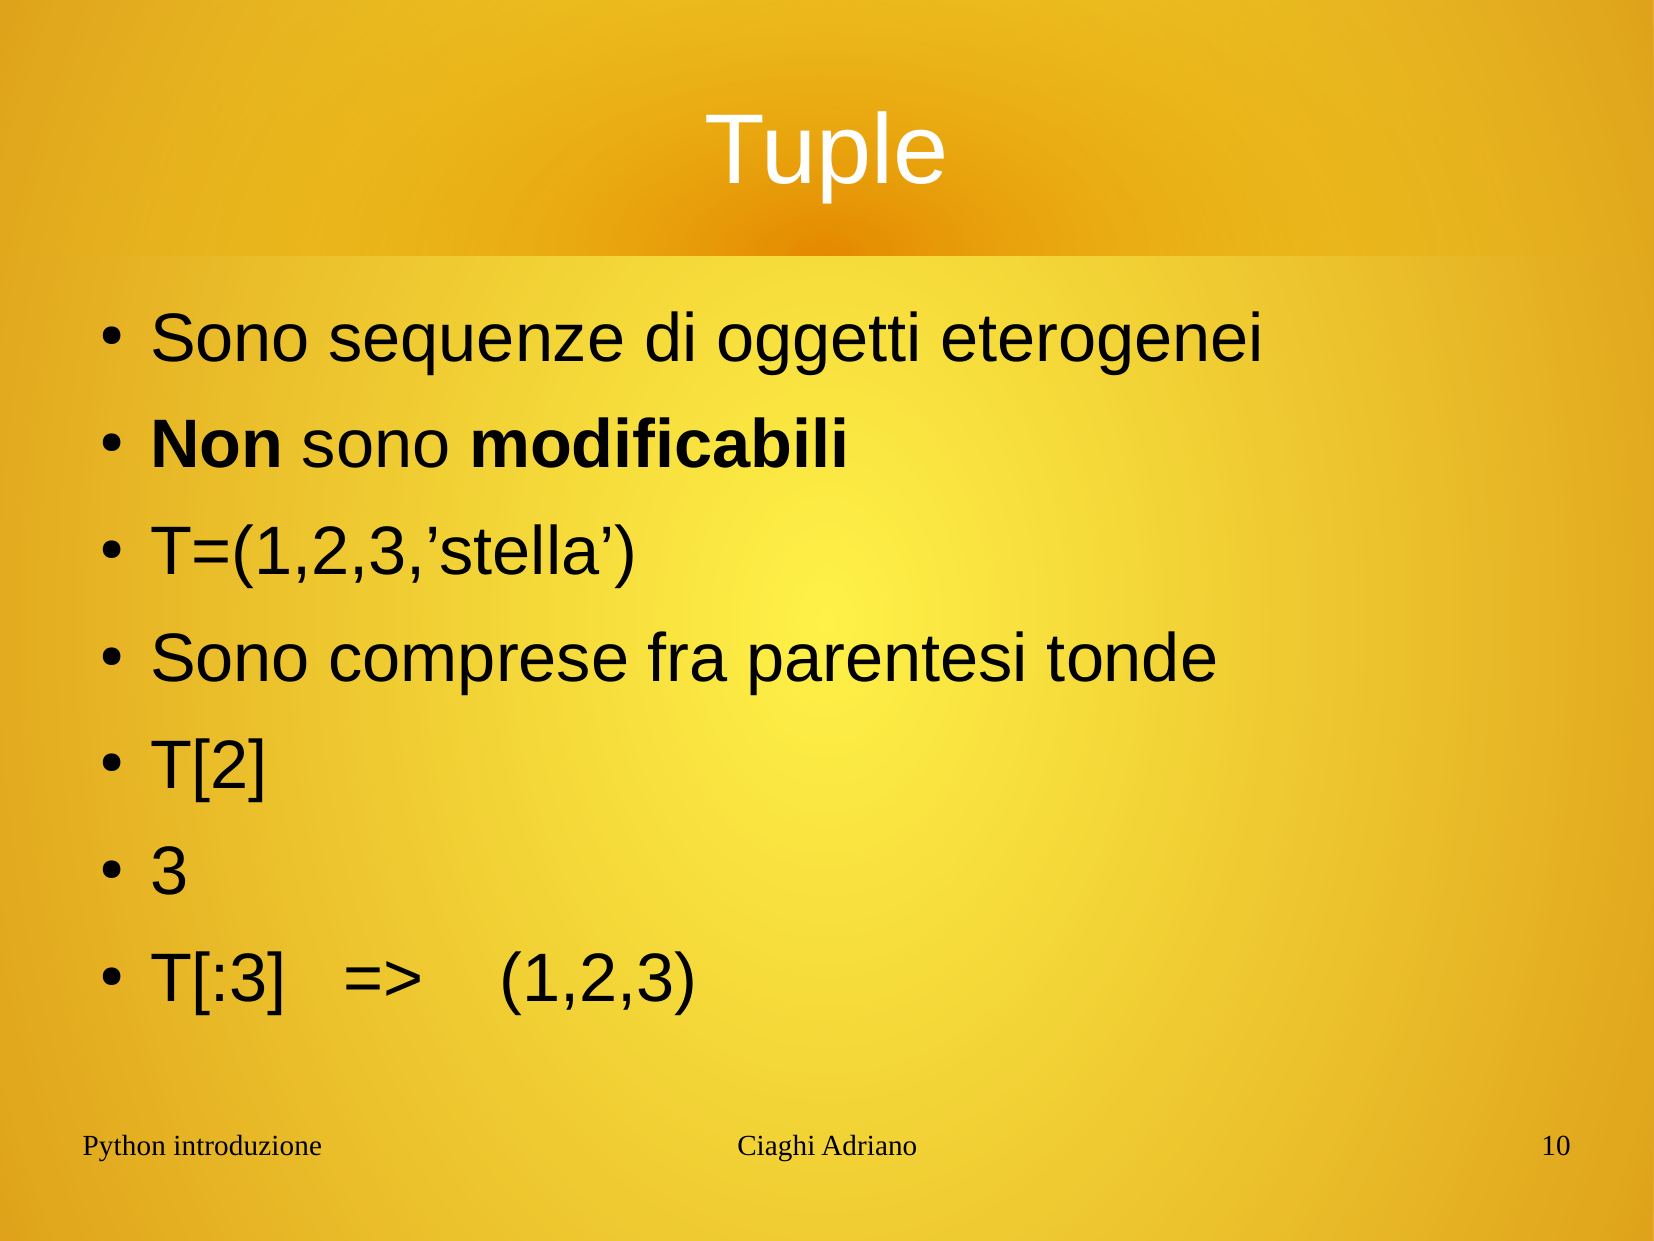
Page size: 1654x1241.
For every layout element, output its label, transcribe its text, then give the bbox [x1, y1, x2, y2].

list Sono sequenze di oggetti eterogenei Non sono modificabili T=(1,2,3,’stella’) Sono comprese fra parentesi tonde T[2] 3 T[:3] => (1,2,3) [82, 299, 1571, 1019]
title Tuple [82, 47, 1571, 252]
